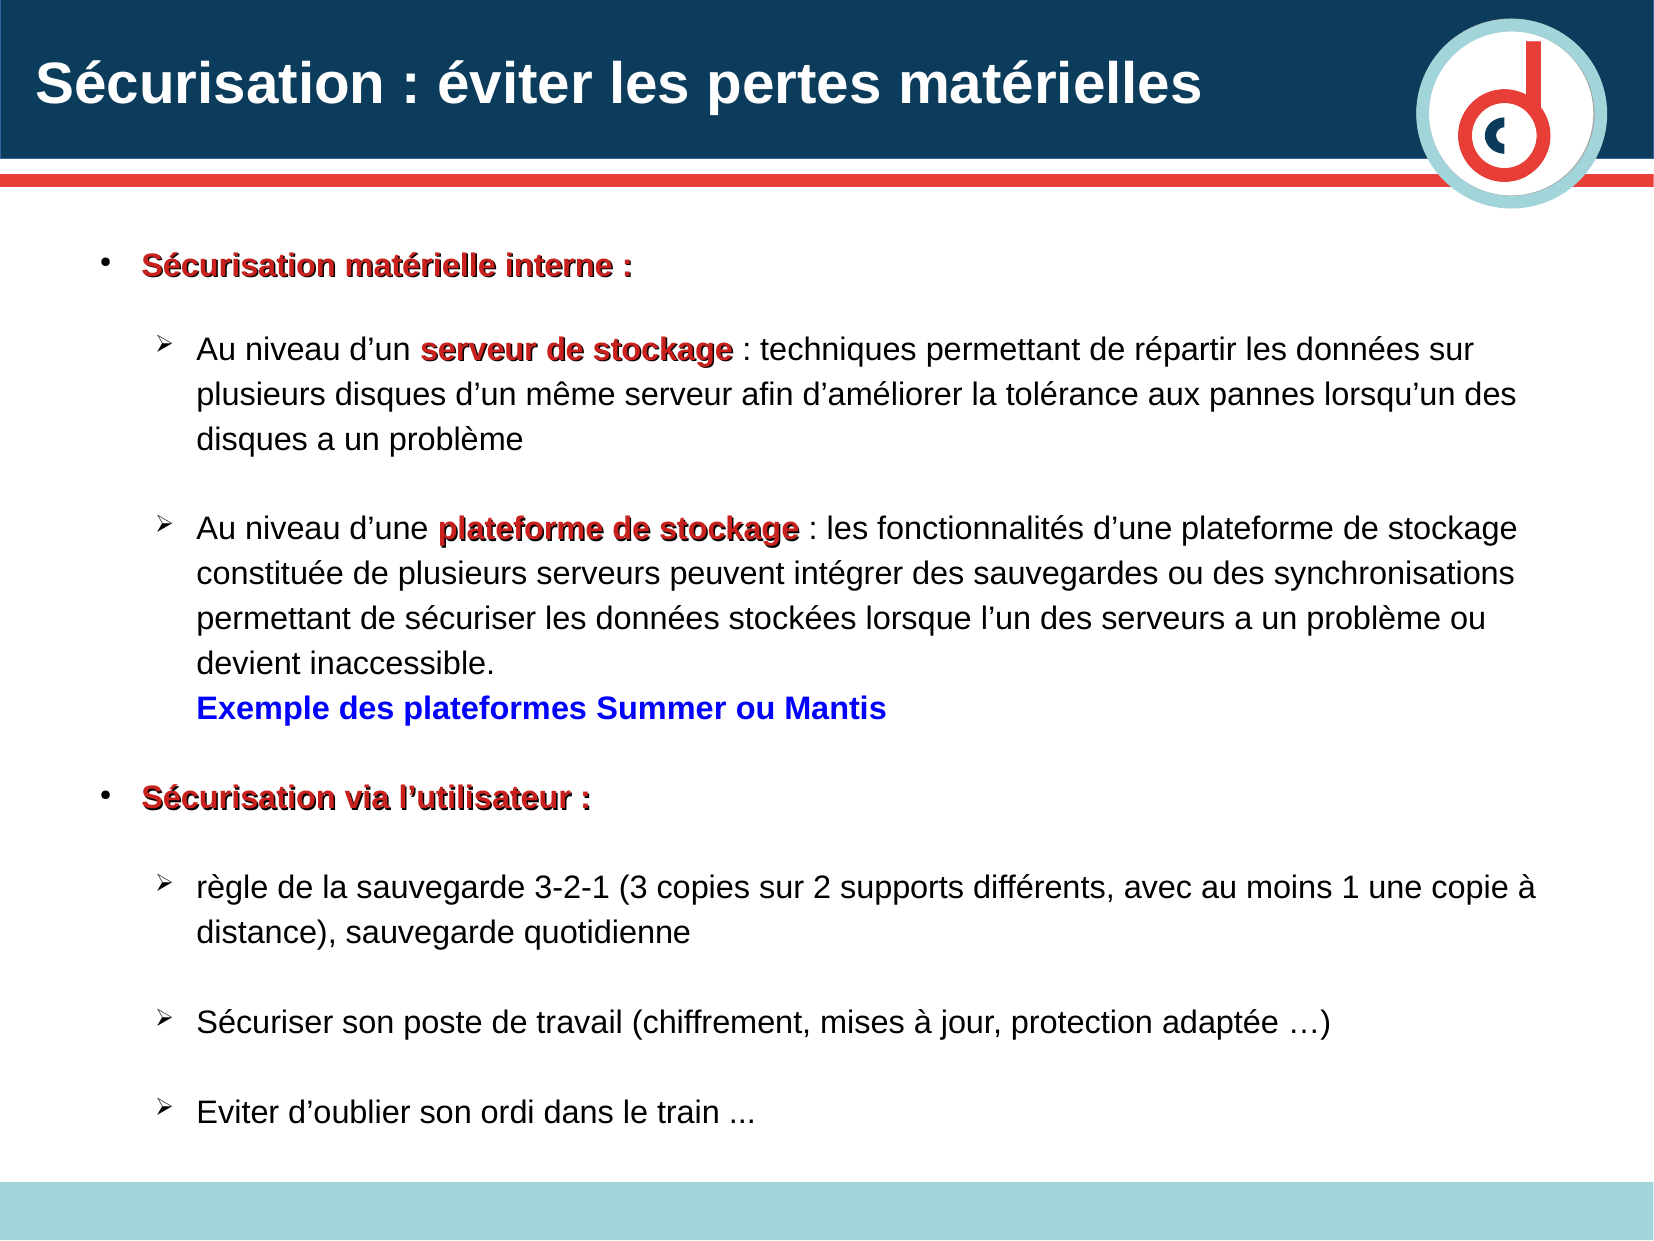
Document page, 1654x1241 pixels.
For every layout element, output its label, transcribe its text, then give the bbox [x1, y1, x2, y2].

text_box Sécurisation matérielle interne : Au niveau d’un serveur de stockage : techniques permettant de répartir les données sur plusieurs disques d’un même serveur afin d’améliorer la tolérance aux pannes lorsqu’un des disques a un problème Au niveau d’une plateforme de stockage : les fonctionnalités d’une plateforme de stockage constituée de plusieurs serveurs peuvent intégrer des sauvegardes ou des synchronisations permettant de sécuriser les données stockées lorsque l’un des serveurs a un problème ou devient inaccessible. Exemple des plateformes Summer ou Mantis Sécurisation via l’utilisateur : règle de la sauvegarde 3-2-1 (3 copies sur 2 supports différents, avec au moins 1 une copie à distance), sauvegarde quotidienne Sécuriser son poste de travail (chiffrement, mises à jour, protection adaptée …) Eviter d’oublier son ordi dans le train ... [71, 230, 1595, 1141]
title Sécurisation : éviter les pertes matérielles [35, 11, 1506, 159]
